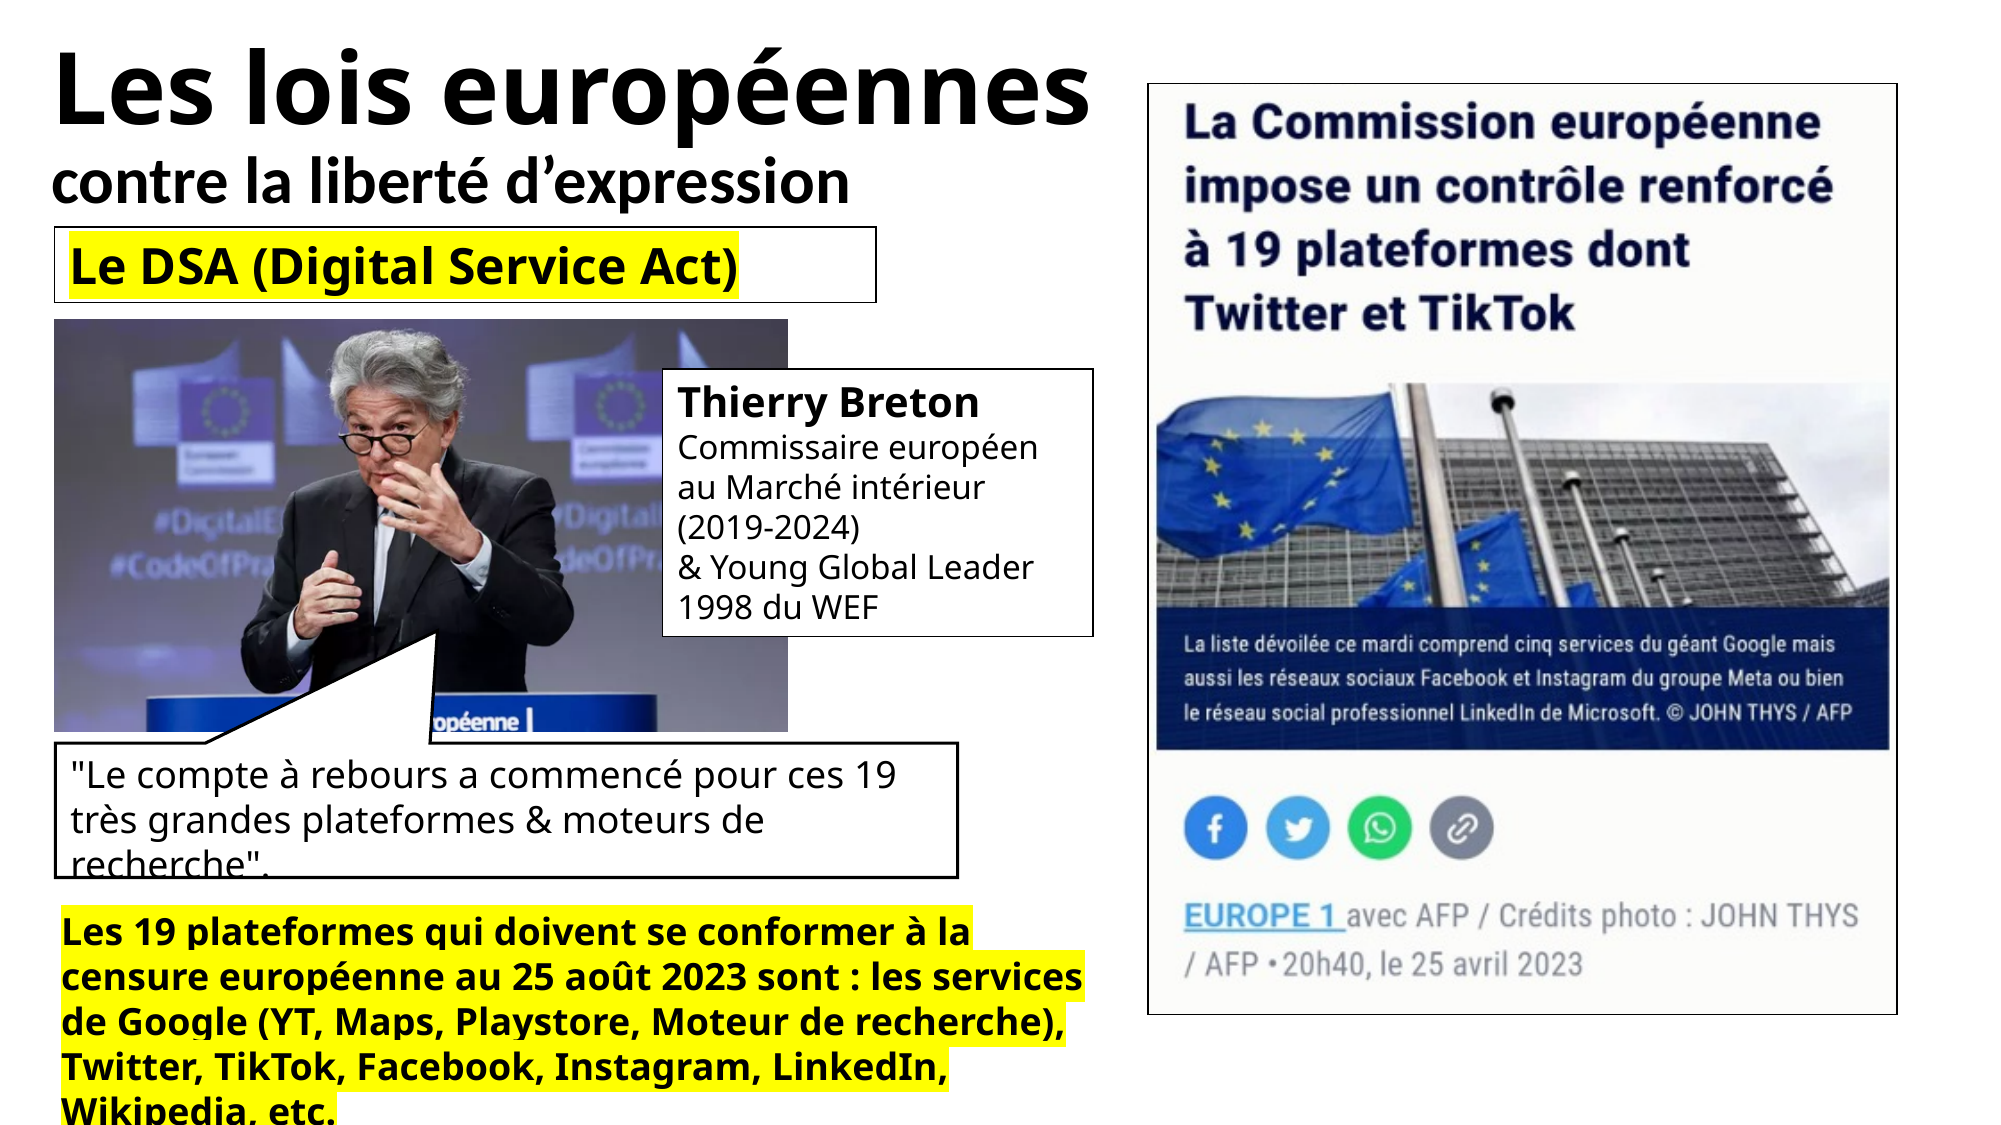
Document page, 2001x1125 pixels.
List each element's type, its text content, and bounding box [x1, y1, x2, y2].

picture [1148, 84, 1897, 1014]
text_box Le DSA (Digital Service Act) [54, 226, 877, 303]
text_box Thierry Breton Commissaire européen au Marché intérieur (2019-2024) & Young Global Leader 1998 du WEF [662, 368, 1094, 637]
picture [54, 319, 788, 732]
text_box "Le compte à rebours a commencé pour ces 19 très grandes plateformes & moteurs de recherche". [55, 630, 958, 878]
text_box Les 19 plateformes qui doivent se conformer à la censure européenne au 25 août 2023 sont : les services de Google (YT, Maps, Playstore, Moteur de recherche), Twitter, TikTok, Facebook, Instagram, LinkedIn, Wikipedia, etc. [46, 900, 1107, 1098]
title Les lois européennes contre la liberté d’expression [36, 19, 1762, 237]
